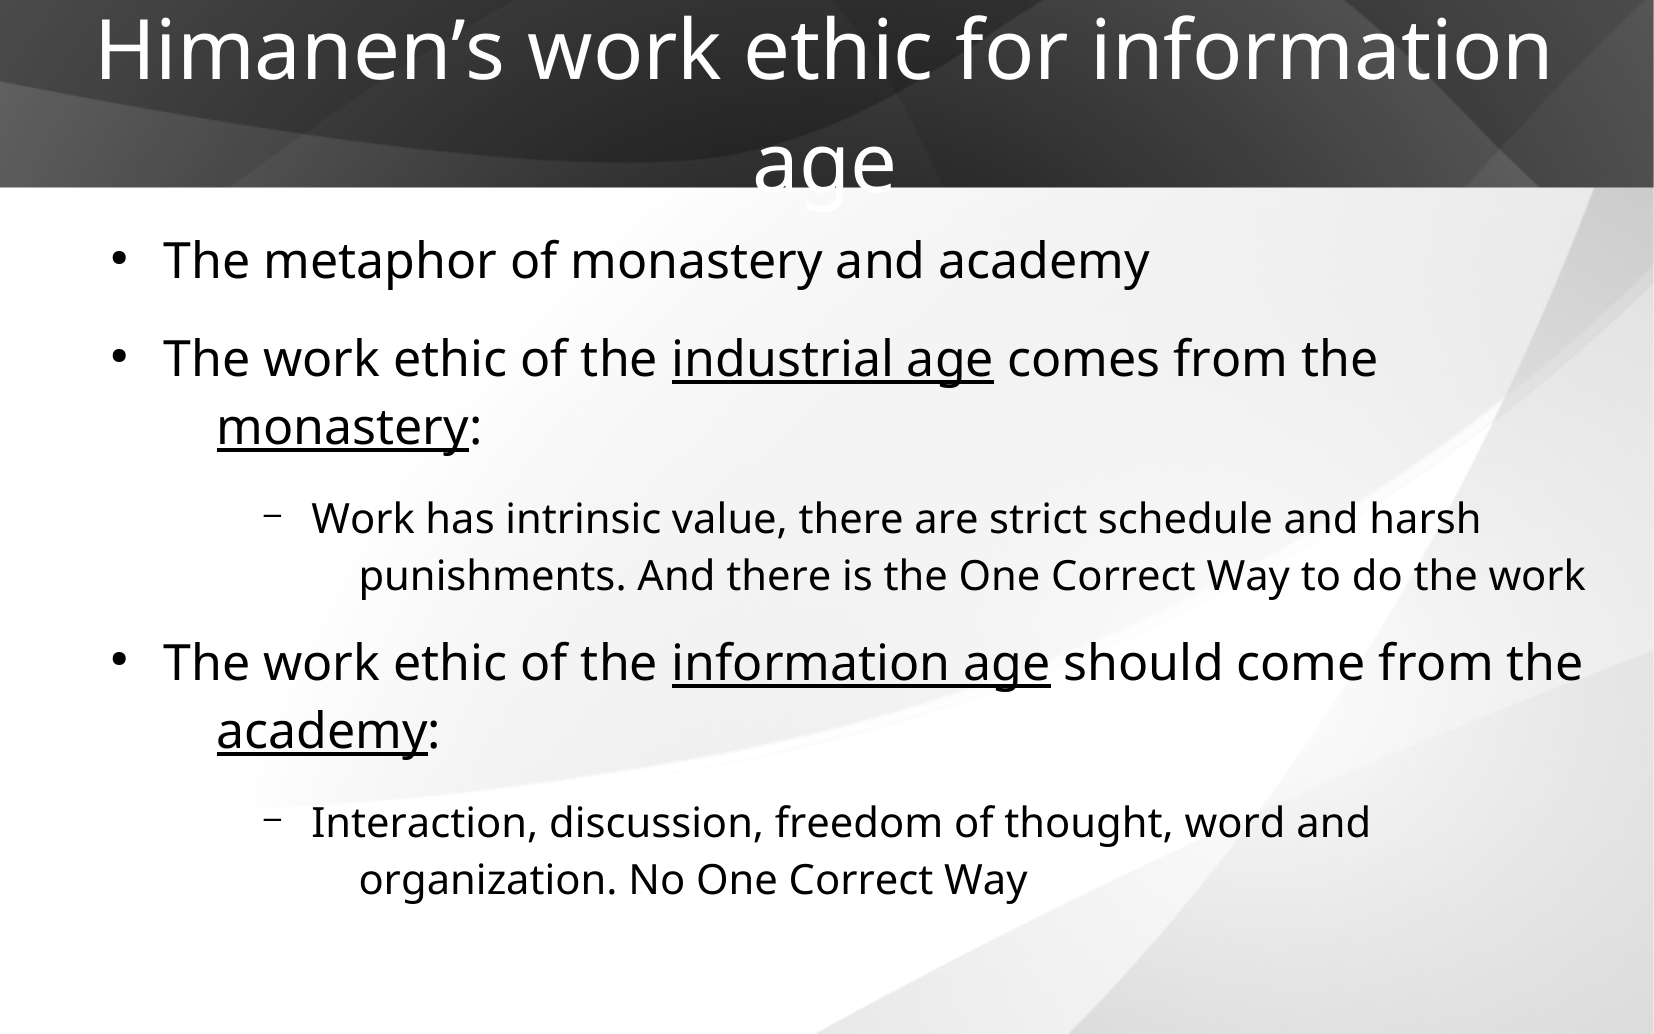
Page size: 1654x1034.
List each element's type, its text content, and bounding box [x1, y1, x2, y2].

list The metaphor of monastery and academy The work ethic of the industrial age comes from the monastery: Work has intrinsic value, there are strict schedule and harsh punishments. And there is the One Correct Way to do the work The work ethic of the information age should come from the academy: Interaction, discussion, freedom of thought, word and organization. No One Correct Way [75, 225, 1613, 1013]
picture [0, 0, 1654, 1034]
title Himanen’s work ethic for information age [37, 0, 1613, 214]
